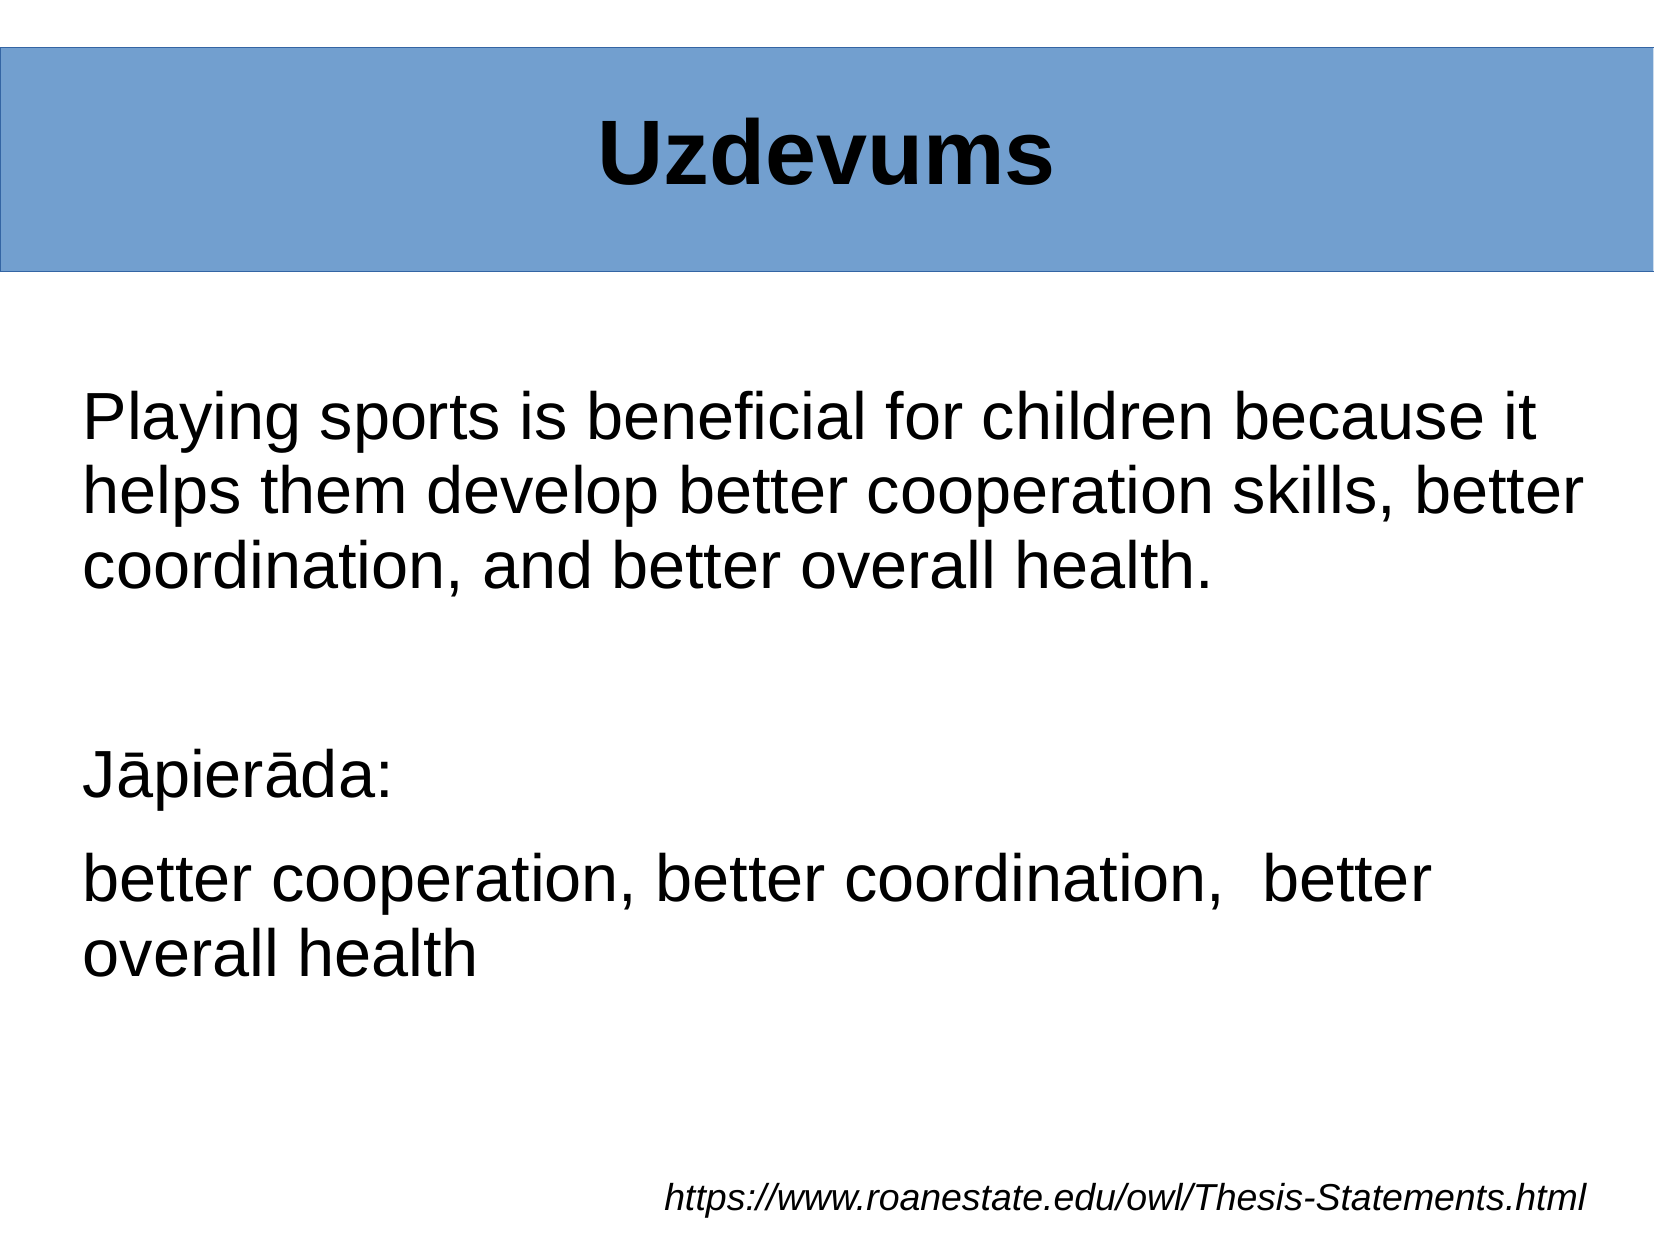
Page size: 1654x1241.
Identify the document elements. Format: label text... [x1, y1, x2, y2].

title Uzdevums [82, 49, 1571, 257]
text_box [0, 47, 1654, 272]
text_box https://www.roanestate.edu/owl/Thesis-Statements.html [649, 1169, 1602, 1227]
list Playing sports is beneficial for children because it helps them develop better cooperation skills, better coordination, and better overall health. Jāpierāda: better cooperation, better coordination, better overall health [82, 378, 1619, 1099]
